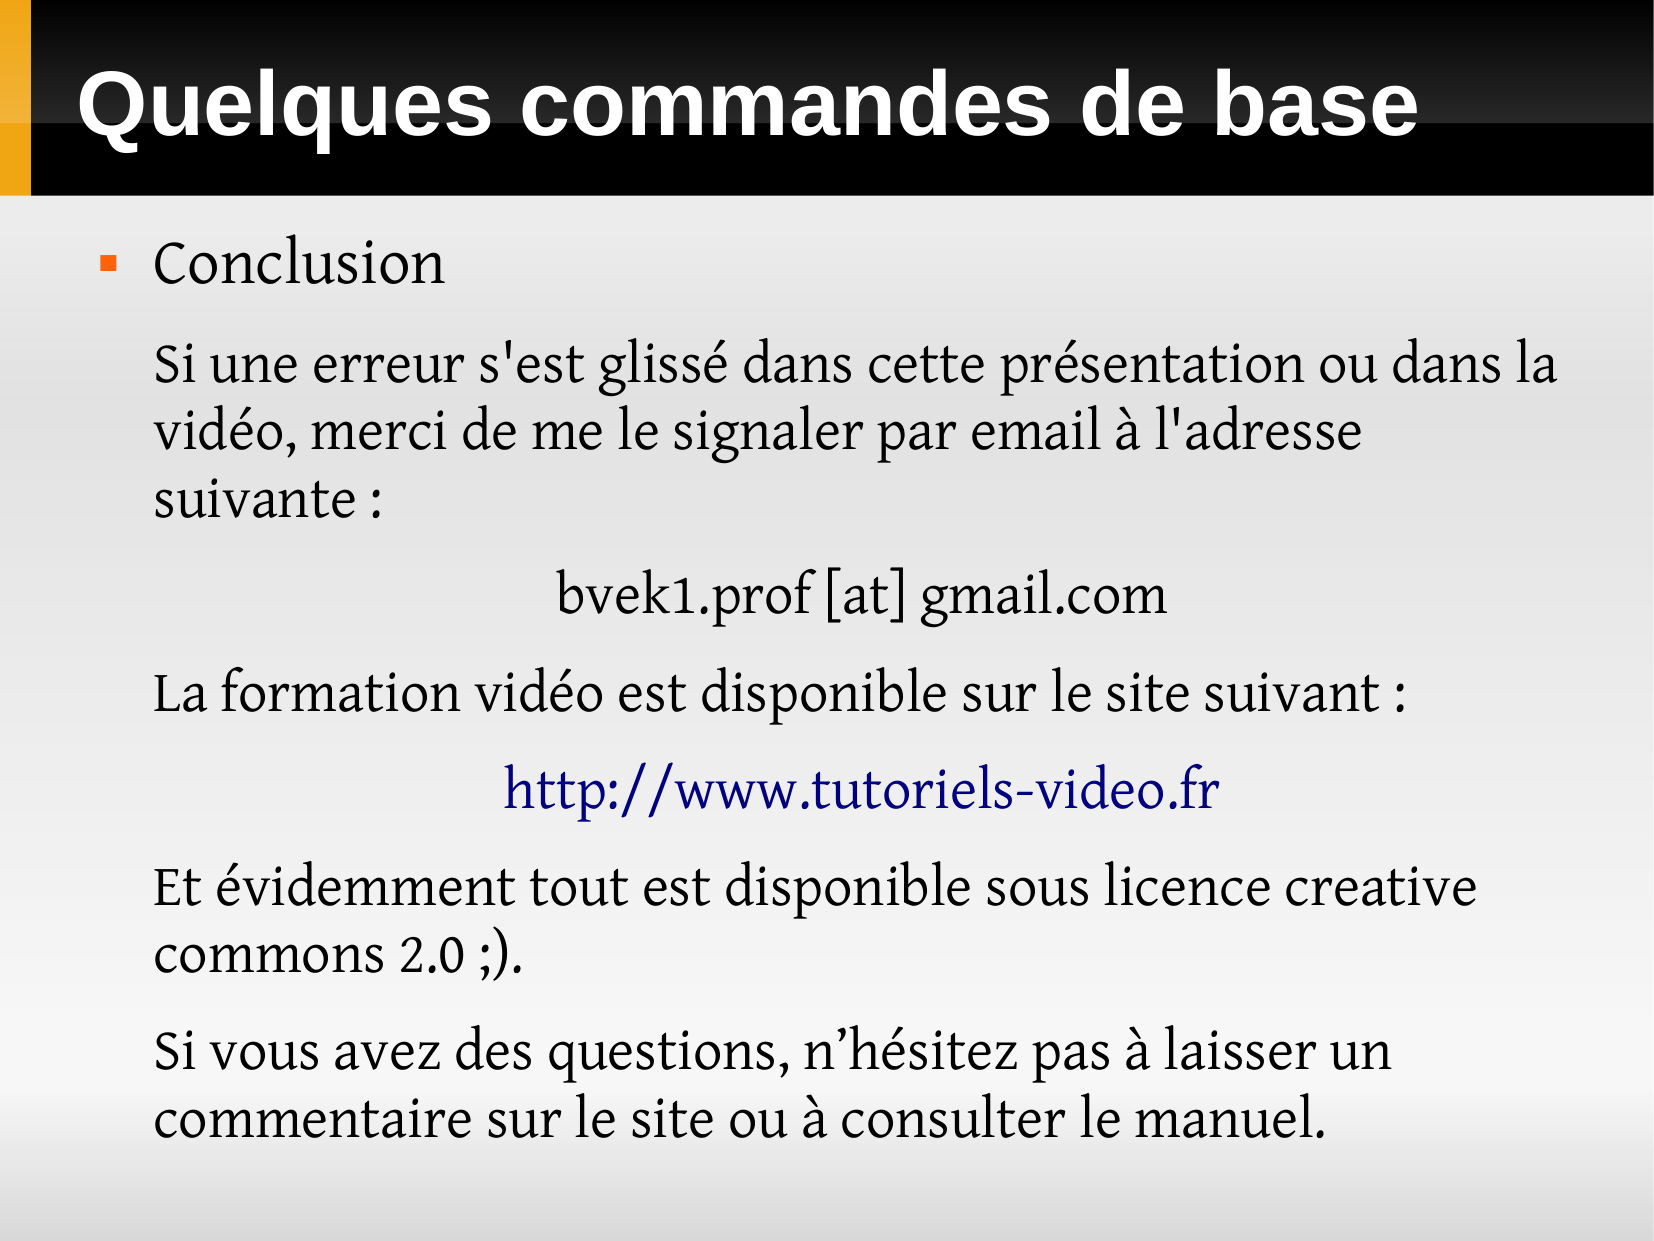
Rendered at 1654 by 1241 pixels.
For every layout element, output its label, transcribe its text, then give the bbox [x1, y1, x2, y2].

list Conclusion Si une erreur s'est glissé dans cette présentation ou dans la vidéo, merci de me le signaler par email à l'adresse suivante : bvek1.prof [at] gmail.com La formation vidéo est disponible sur le site suivant : http://www.tutoriels-video.fr Et évidemment tout est disponible sous licence creative commons 2.0 ;). Si vous avez des questions, n’hésitez pas à laisser un commentaire sur le site ou à consulter le manuel. [82, 226, 1571, 1241]
picture [0, 0, 1654, 1241]
title Quelques commandes de base [76, 0, 1565, 208]
